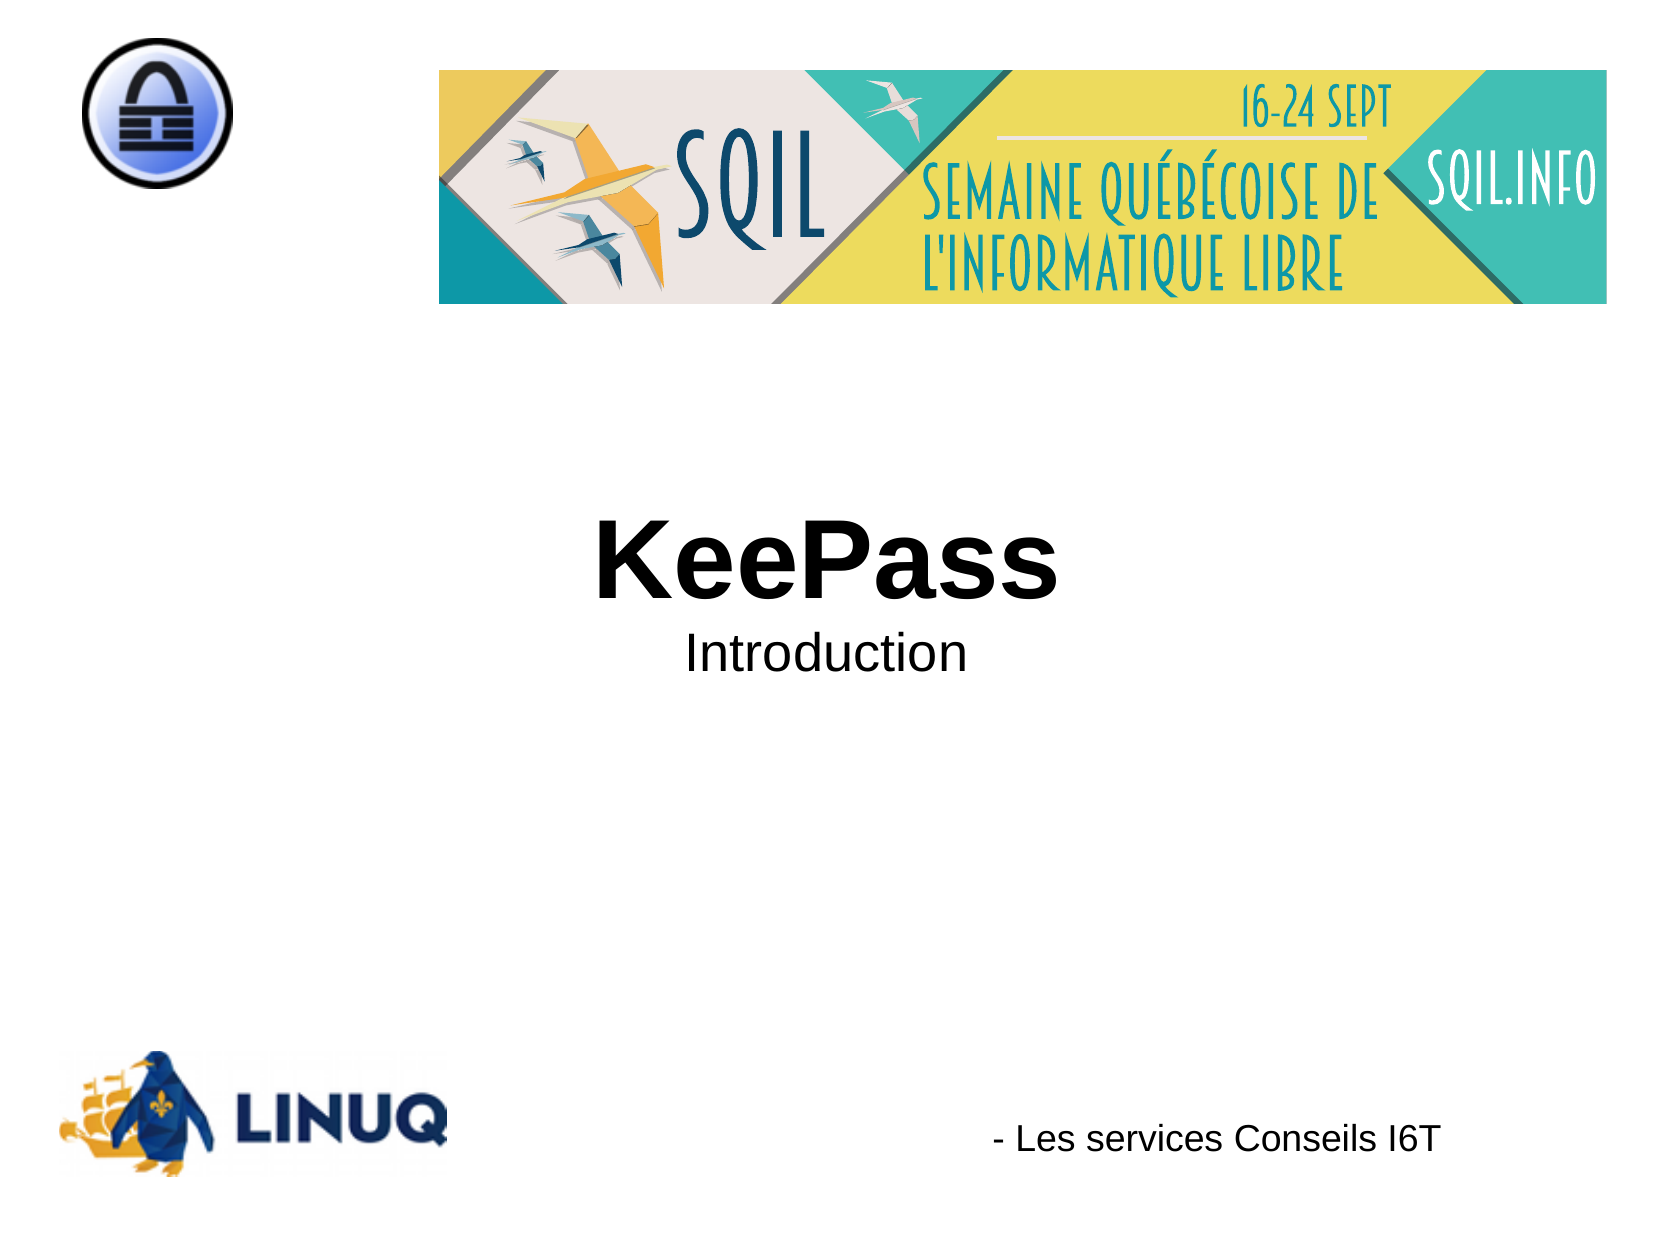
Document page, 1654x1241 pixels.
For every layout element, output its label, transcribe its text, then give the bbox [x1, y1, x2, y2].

picture [439, 70, 1607, 304]
picture [82, 38, 233, 189]
picture [59, 1051, 447, 1177]
subtitle KeePass Introduction [82, 295, 1571, 1010]
text_box - Les services Conseils I6T [956, 1110, 1636, 1182]
